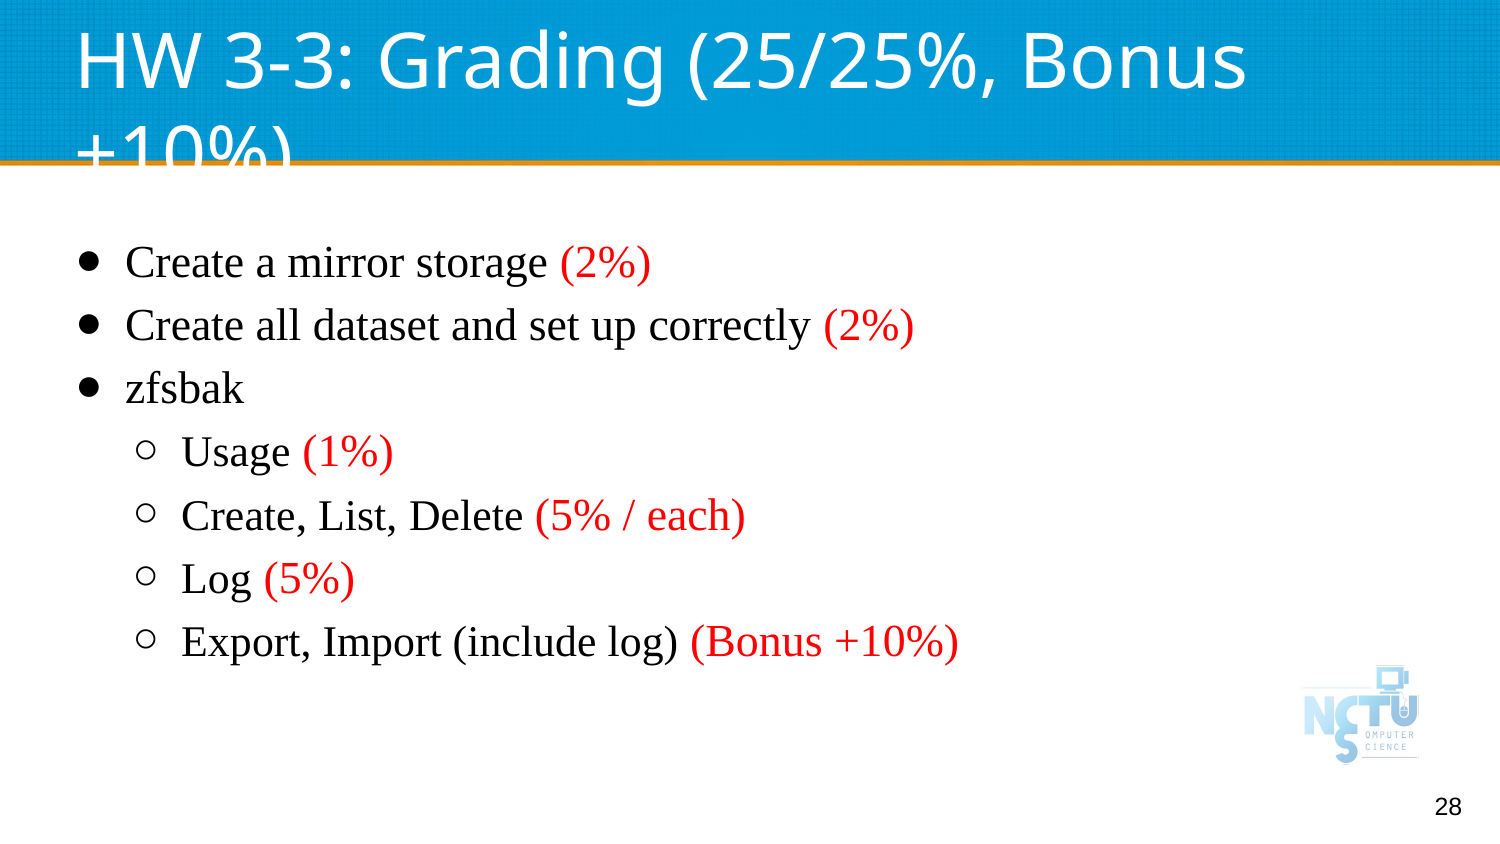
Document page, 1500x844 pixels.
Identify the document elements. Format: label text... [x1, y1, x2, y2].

list Create a mirror storage (2%) Create all dataset and set up correctly (2%) zfsbak Usage (1%) Create, List, Delete (5% / each) Log (5%) Export, Import (include log) (Bonus +10%) [70, 223, 1425, 780]
title HW 3-3: Grading (25/25%, Bonus +10%) [74, 33, 1425, 175]
picture [0, 160, 1500, 844]
slide_number <number> [1403, 779, 1494, 844]
